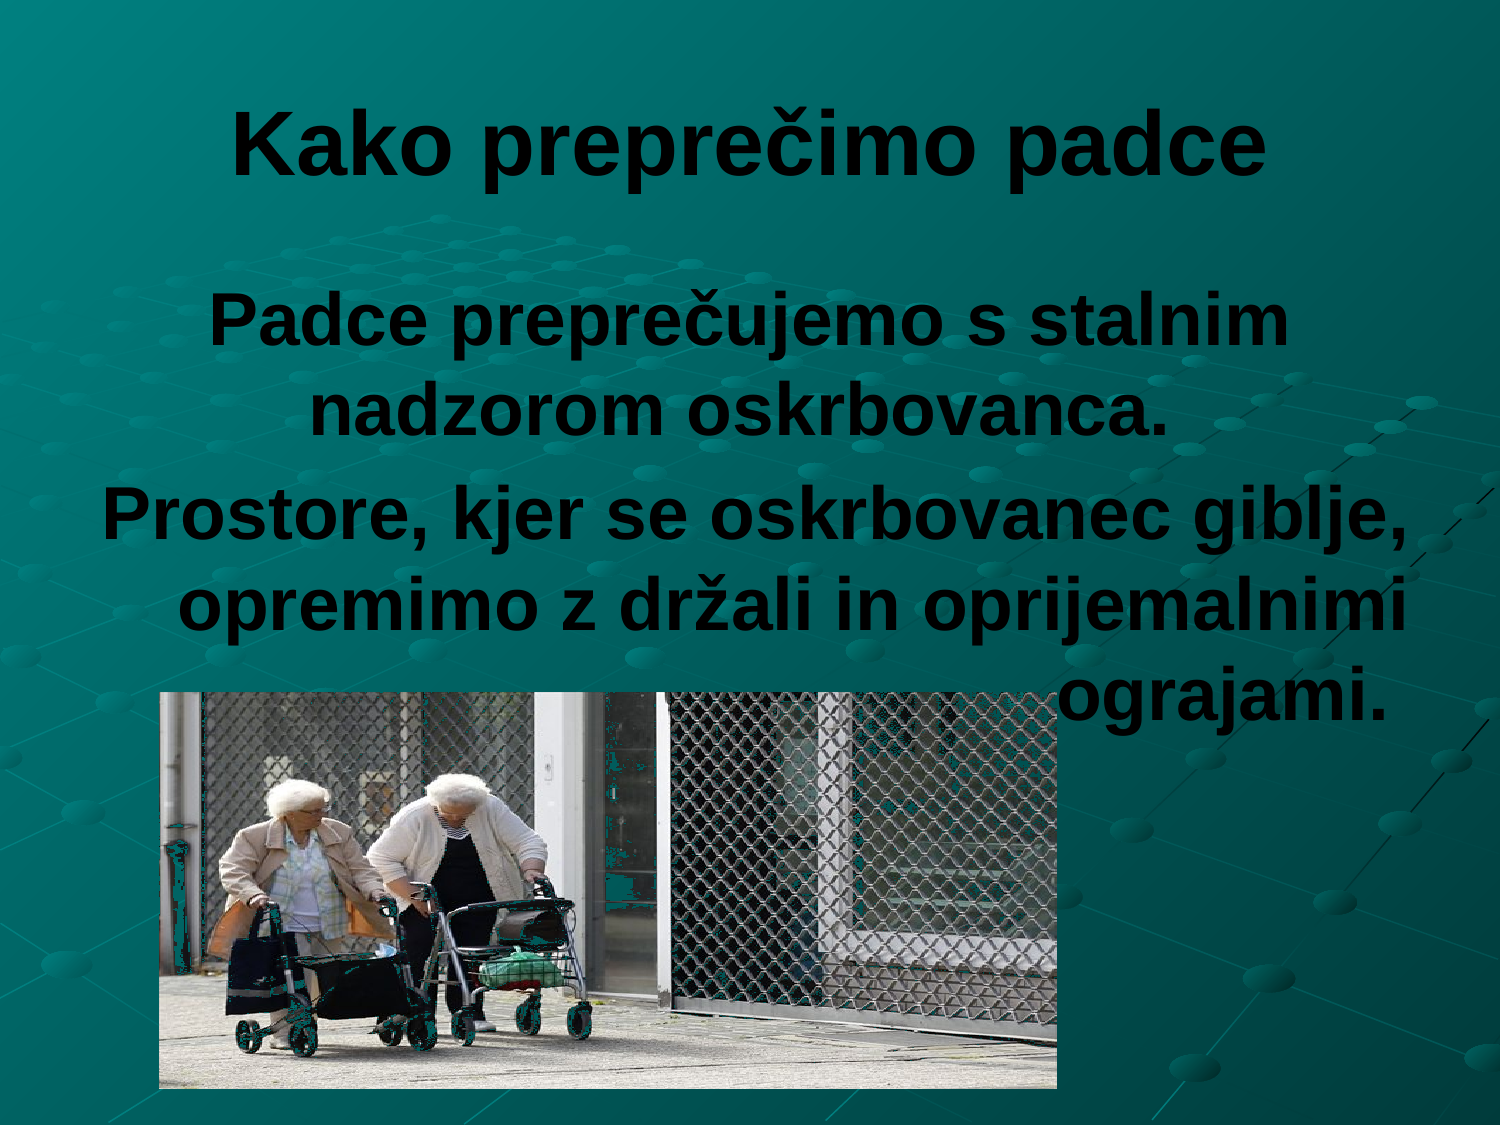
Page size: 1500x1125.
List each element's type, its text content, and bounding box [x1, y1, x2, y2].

title Kako preprečimo padce [75, 45, 1425, 233]
picture [159, 692, 1057, 1089]
list Padce preprečujemo s stalnim nadzorom oskrbovanca. Prostore, kjer se oskrbovanec giblje, opremimo z držali in oprijemalnimi ograjami. [75, 262, 1425, 1007]
